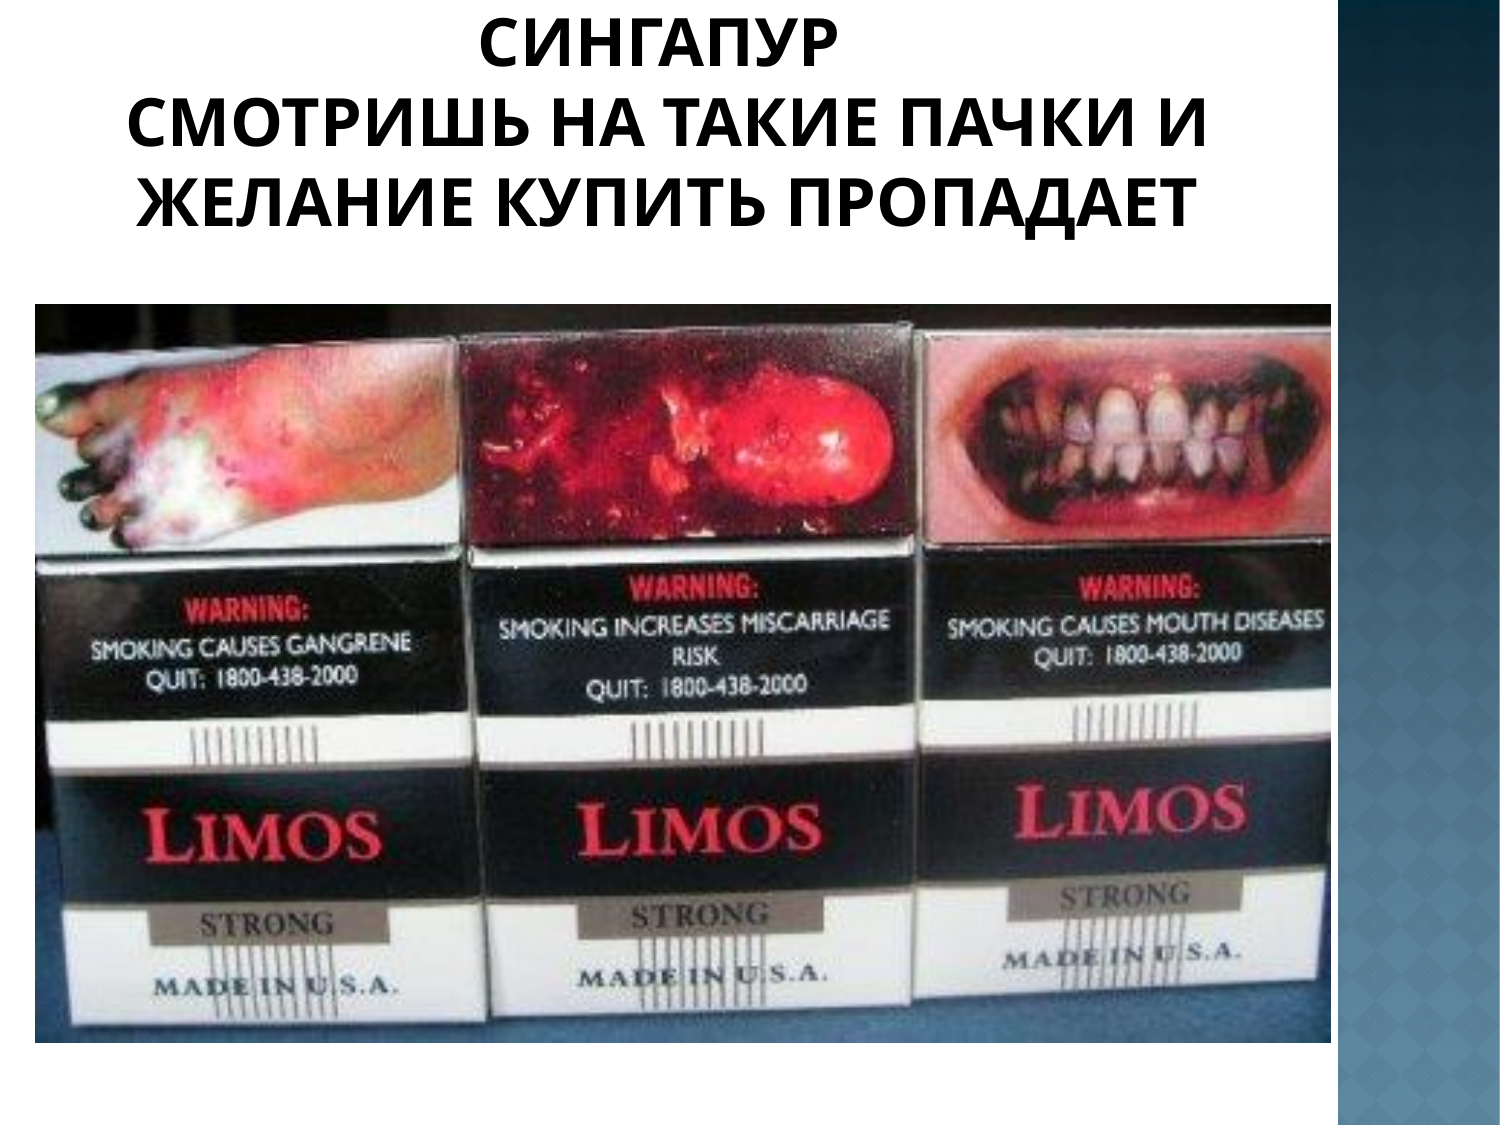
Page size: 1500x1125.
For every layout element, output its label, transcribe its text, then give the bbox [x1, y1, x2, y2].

picture [35, 304, 1331, 1043]
title Сингапур Смотришь на такие пачки и желание купить пропадает [0, 0, 1336, 240]
